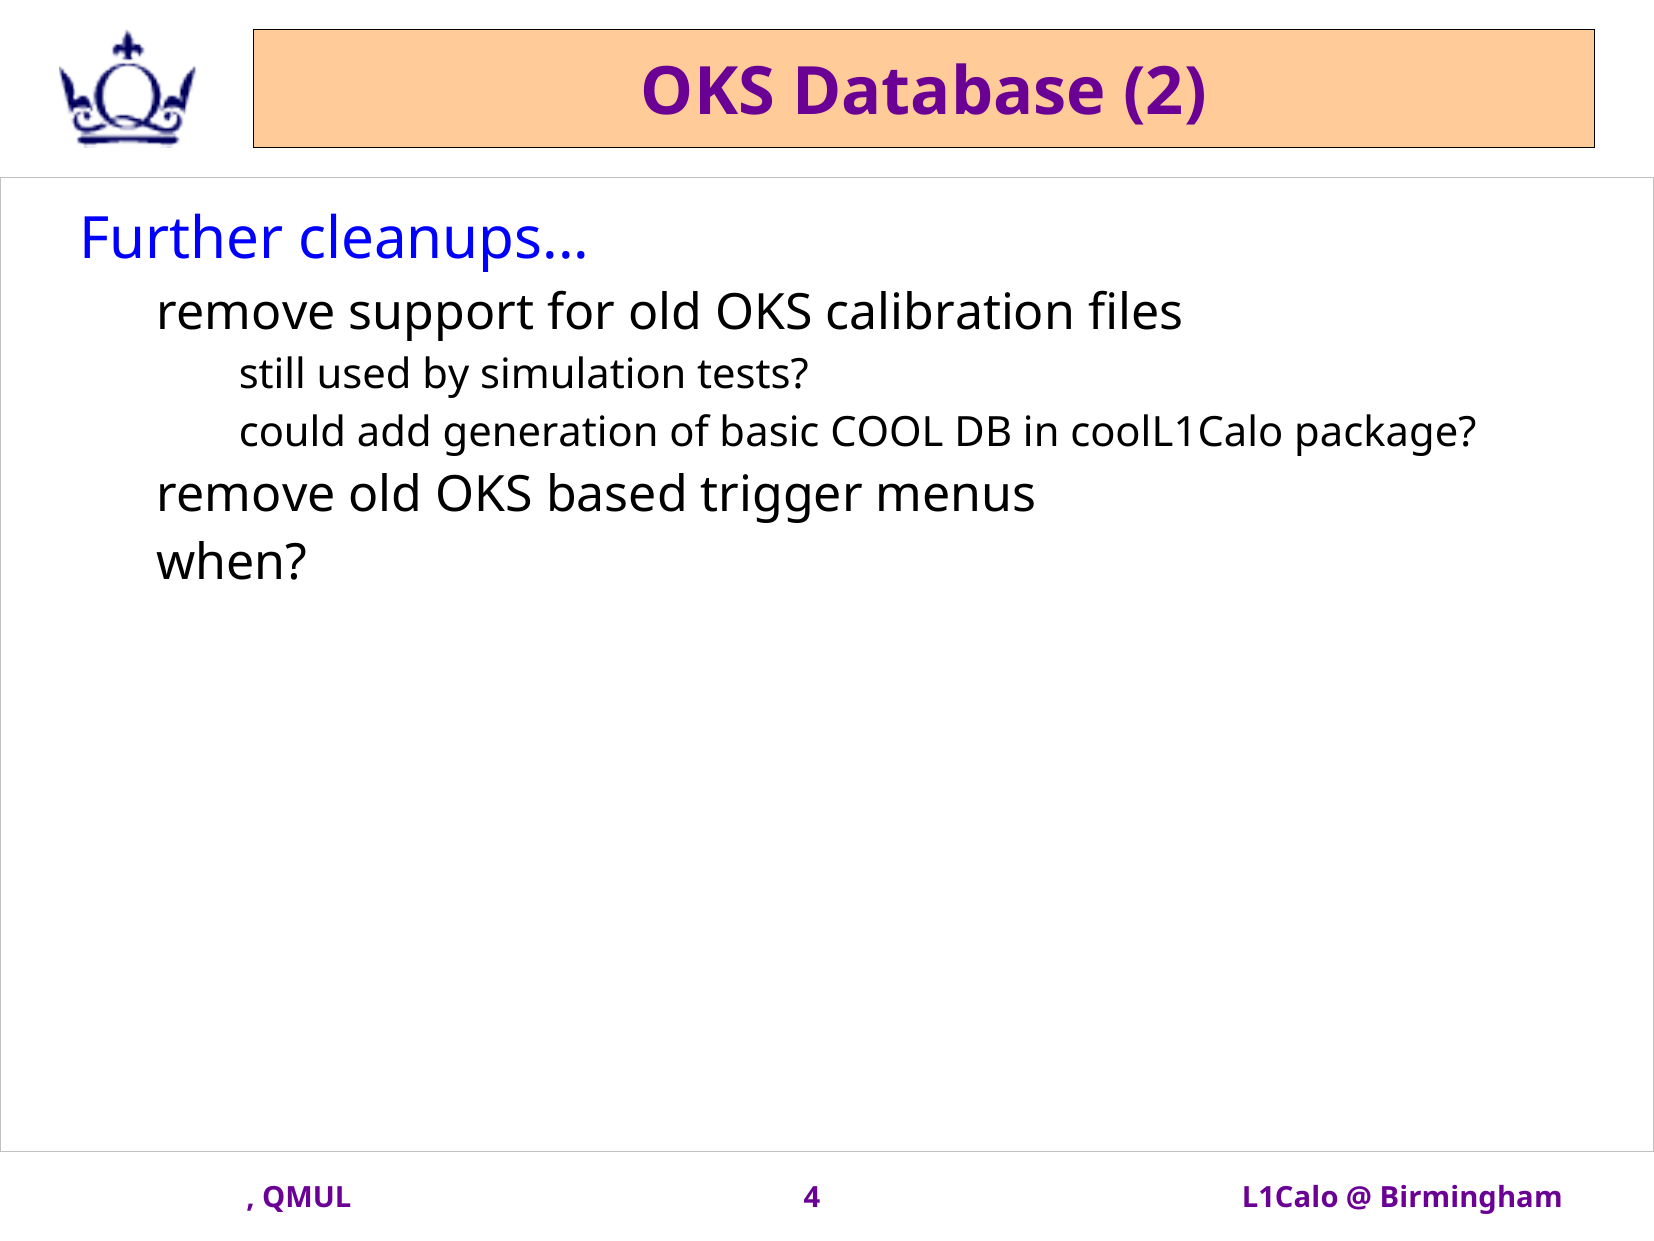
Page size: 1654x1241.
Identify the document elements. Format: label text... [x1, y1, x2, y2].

picture [59, 29, 200, 148]
list Further cleanups... remove support for old OKS calibration files still used by simulation tests? could add generation of basic COOL DB in coolL1Calo package? remove old OKS based trigger menus when? [61, 196, 1605, 1117]
title OKS Database (2) [253, 29, 1595, 148]
